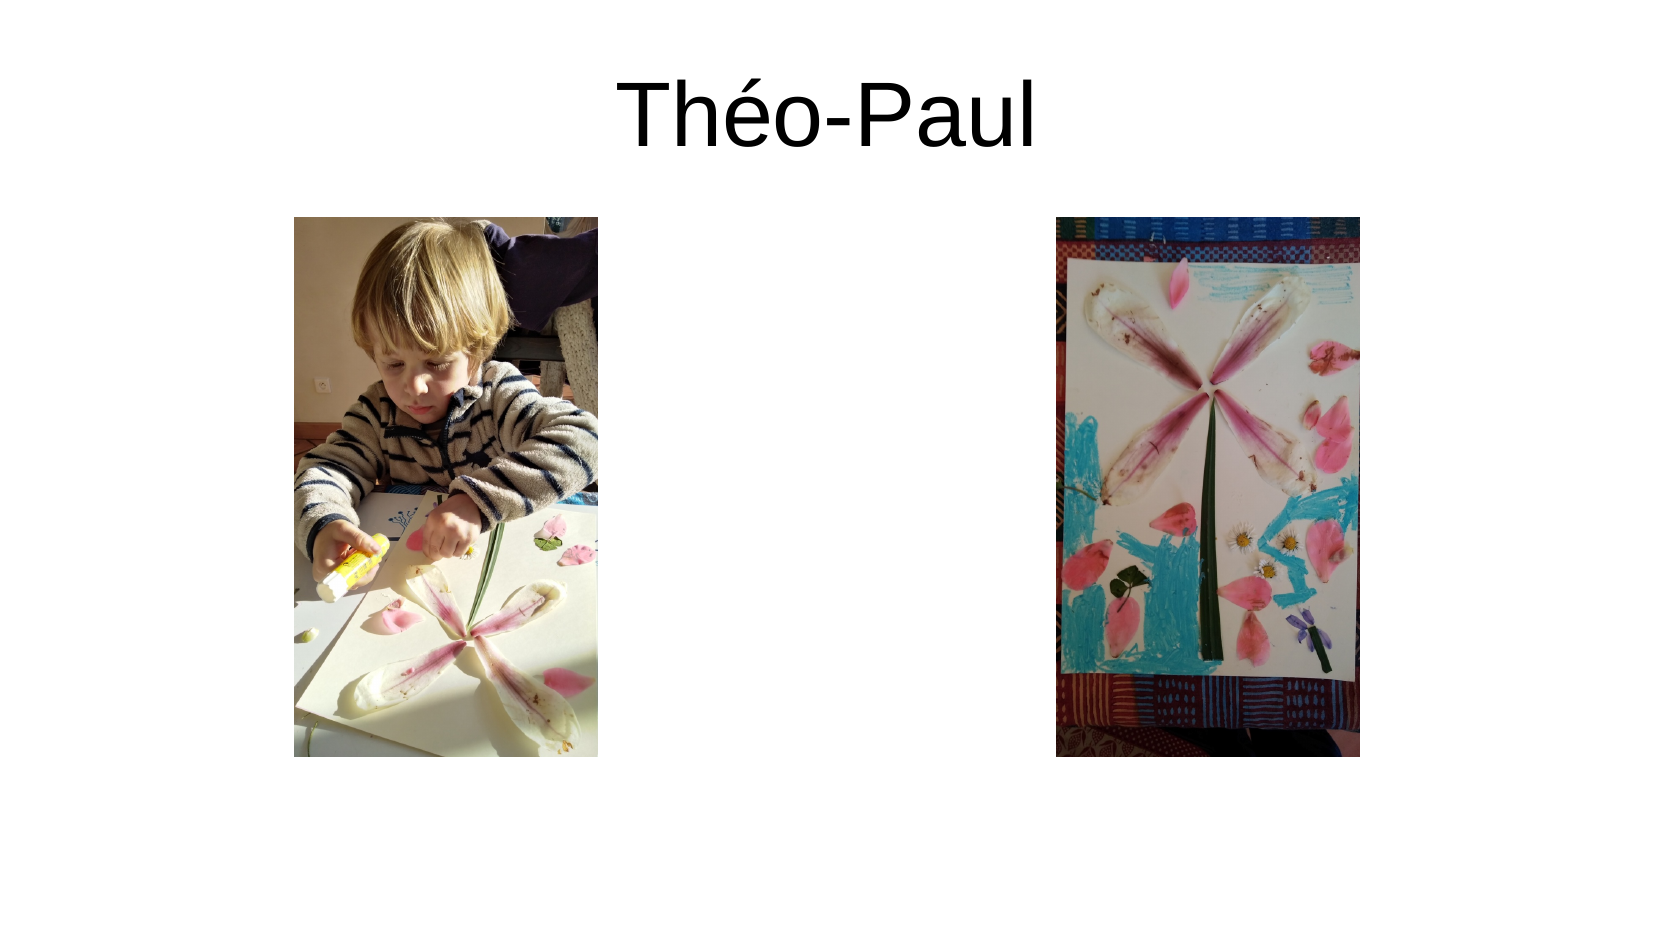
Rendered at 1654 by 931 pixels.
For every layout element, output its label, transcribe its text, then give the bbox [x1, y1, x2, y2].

picture [294, 217, 598, 758]
picture [1056, 217, 1360, 758]
title Théo-Paul [82, 37, 1571, 193]
